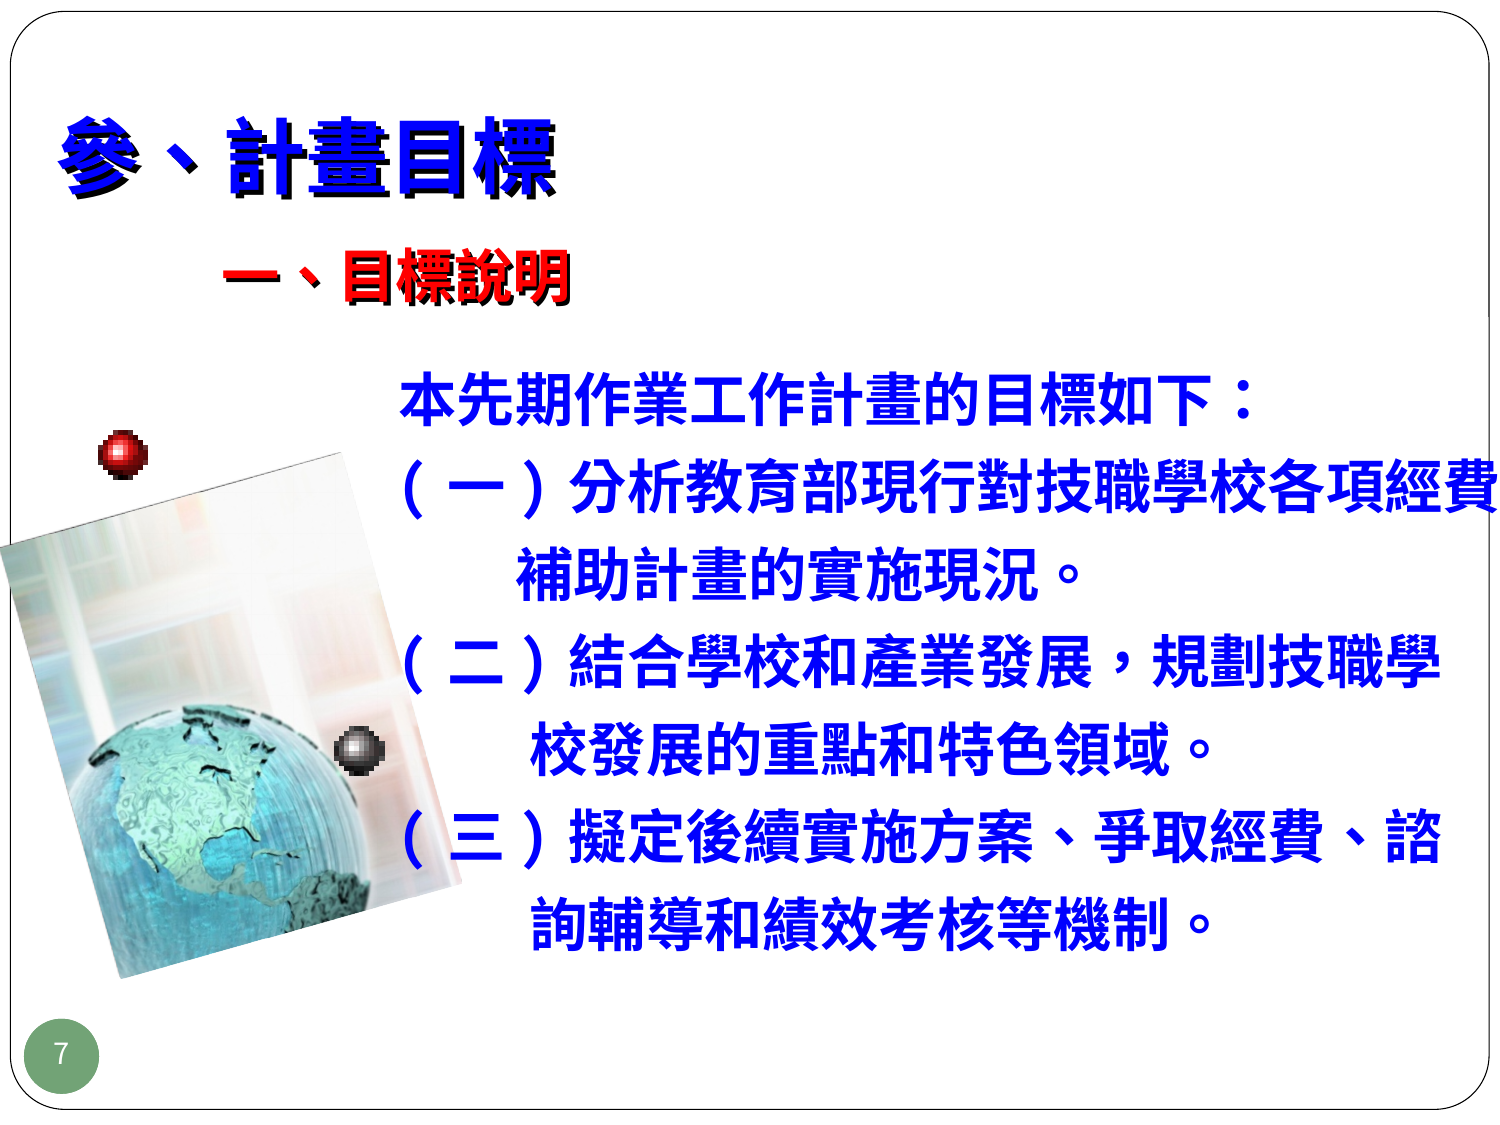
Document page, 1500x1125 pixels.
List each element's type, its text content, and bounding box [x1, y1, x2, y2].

picture [88, 420, 148, 480]
text_box <編號> [23, 1018, 100, 1094]
picture [0, 489, 383, 979]
text_box 一、目標說明 [206, 231, 1394, 593]
text_box 本先期作業工作計畫的目標如下： (一)分析教育部現行對技職學校各項經費 補助計畫的實施現況。 (二)結合學校和產業發展，規劃技職學 校發展的重點和特色領域。 (三)擬定後續實施方案、爭取經費、諮 詢輔導和績效考核等機制。 [383, 337, 1500, 966]
text_box 參、計畫目標 [41, 54, 1026, 219]
